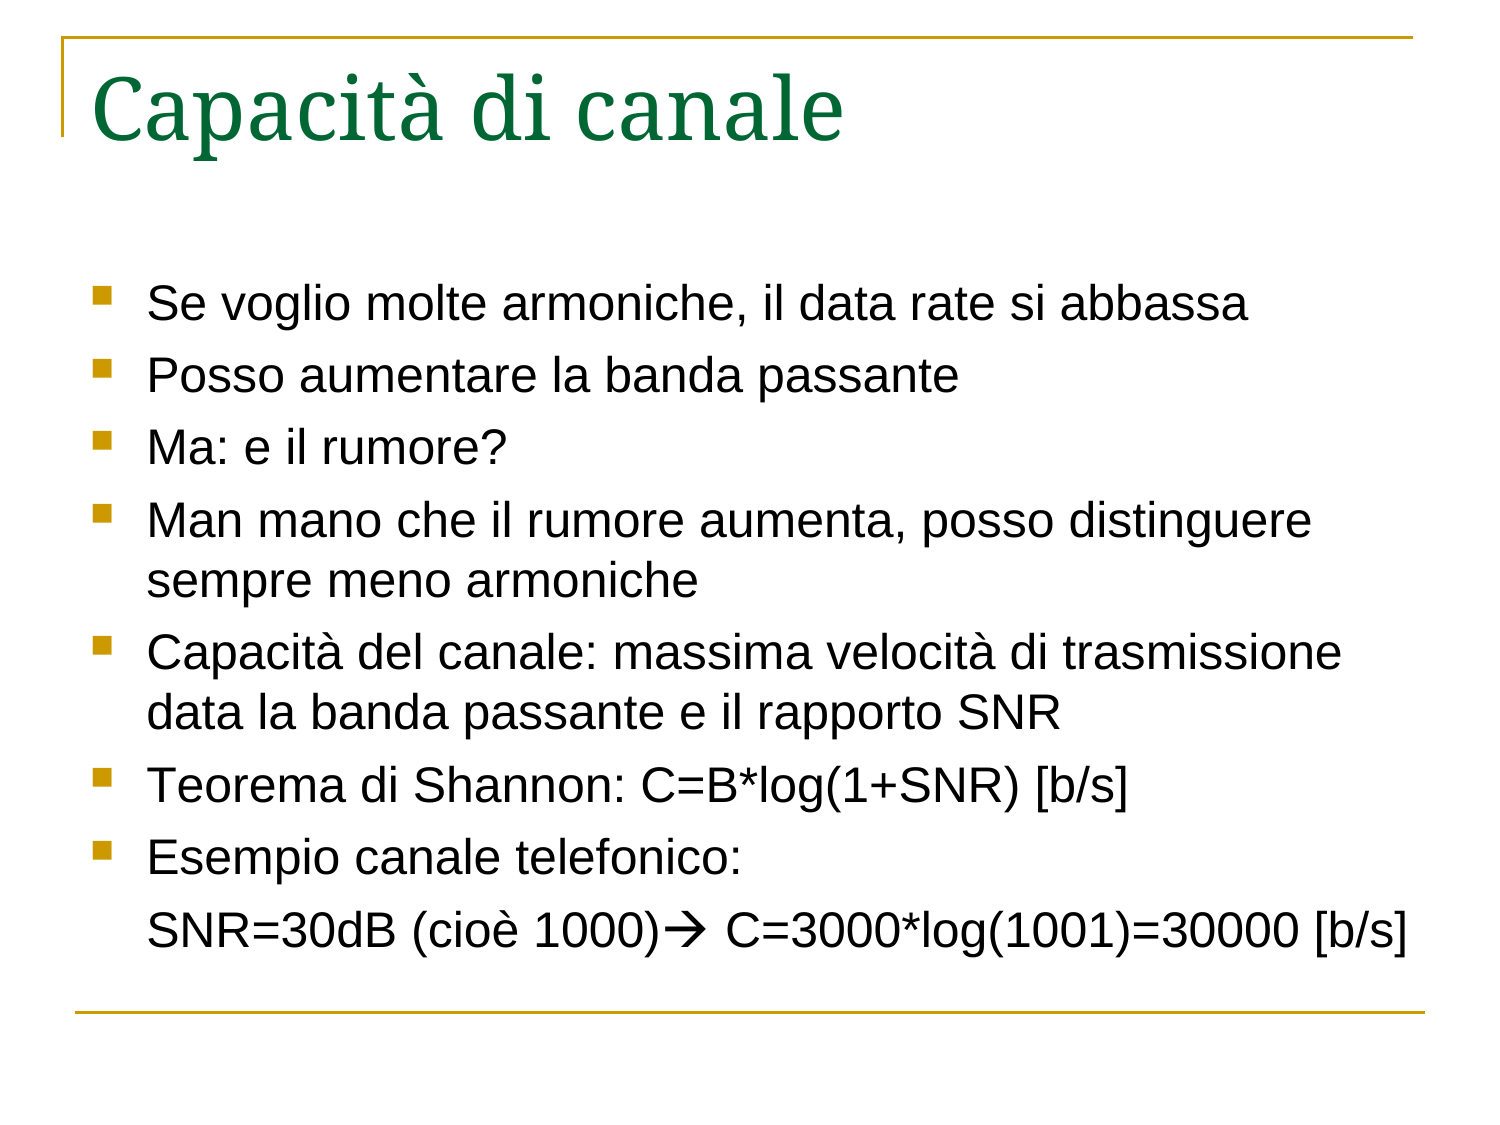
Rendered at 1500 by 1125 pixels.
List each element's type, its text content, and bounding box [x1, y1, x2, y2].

list Se voglio molte armoniche, il data rate si abbassa Posso aumentare la banda passante Ma: e il rumore? Man mano che il rumore aumenta, posso distinguere sempre meno armoniche Capacità del canale: massima velocità di trasmissione data la banda passante e il rapporto SNR Teorema di Shannon: C=B*log(1+SNR) [b/s] Esempio canale telefonico: SNR=30dB (cioè 1000) C=3000*log(1001)=30000 [b/s] [75, 262, 1426, 1006]
title Capacità di canale [75, 45, 1426, 233]
